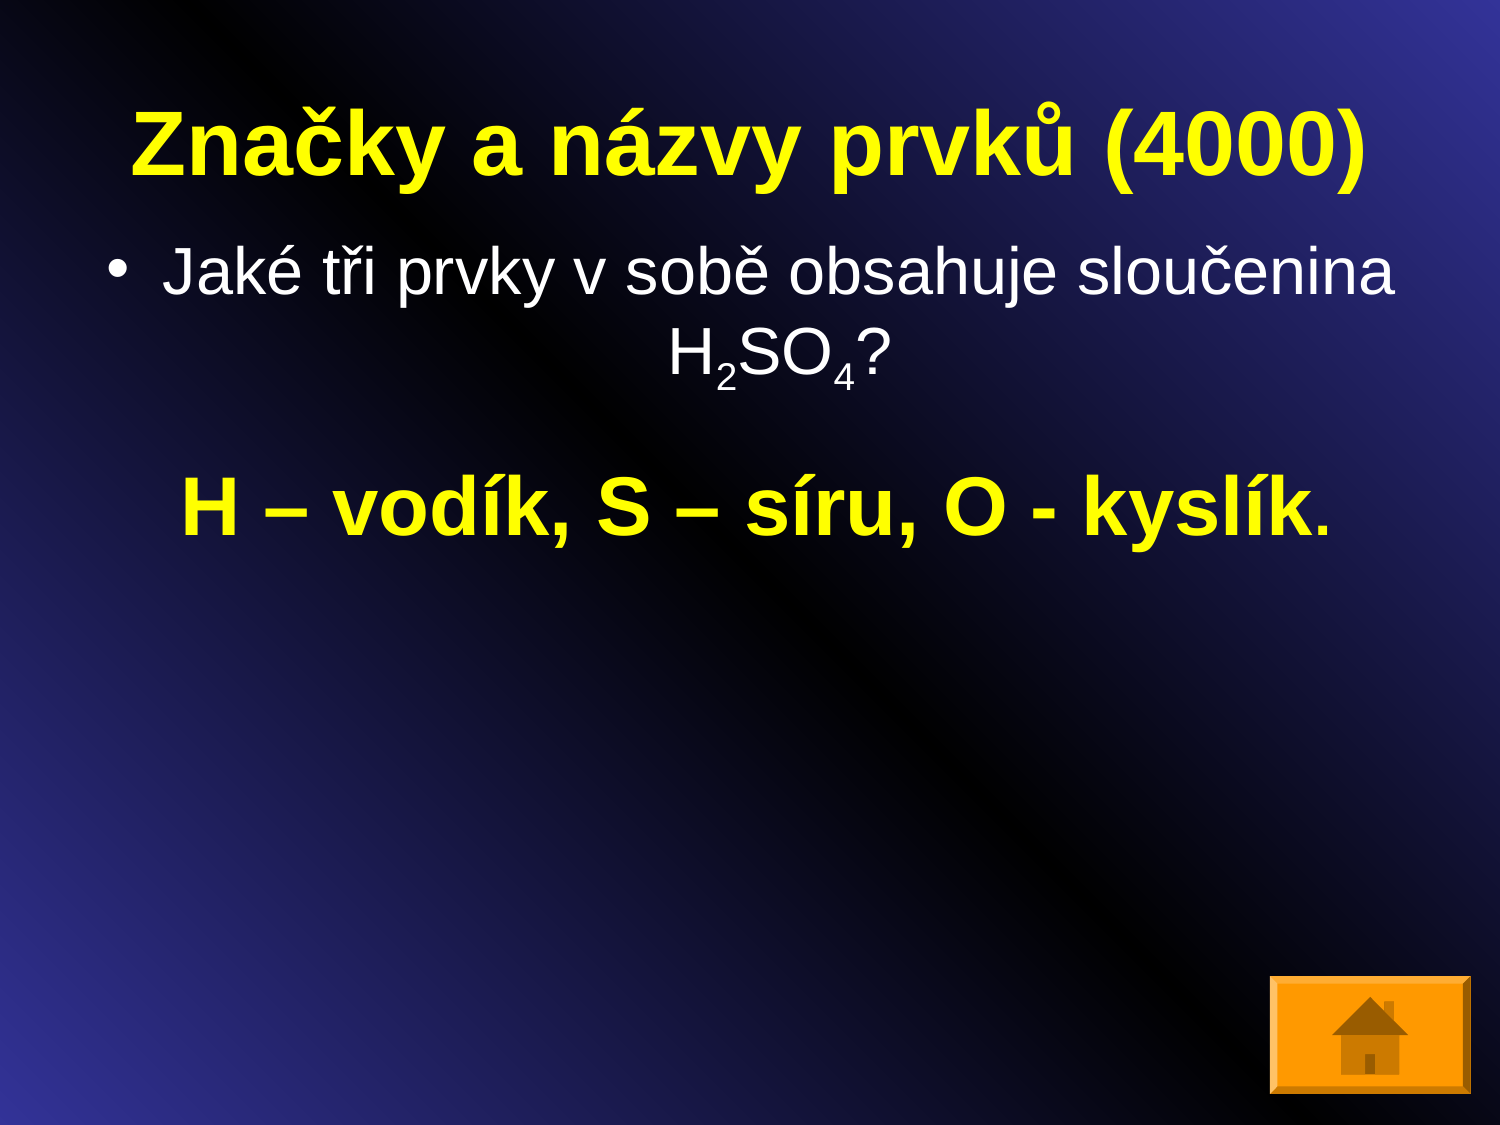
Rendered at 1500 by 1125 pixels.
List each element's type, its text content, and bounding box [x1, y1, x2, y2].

text_box H – vodík, S – síru, O - kyslík. [53, 444, 1459, 560]
text_box [1271, 976, 1471, 1094]
list Jaké tři prvky v sobě obsahuje sloučenina H2SO4? [76, 220, 1427, 407]
title Značky a názvy prvků (4000) [75, 45, 1426, 233]
